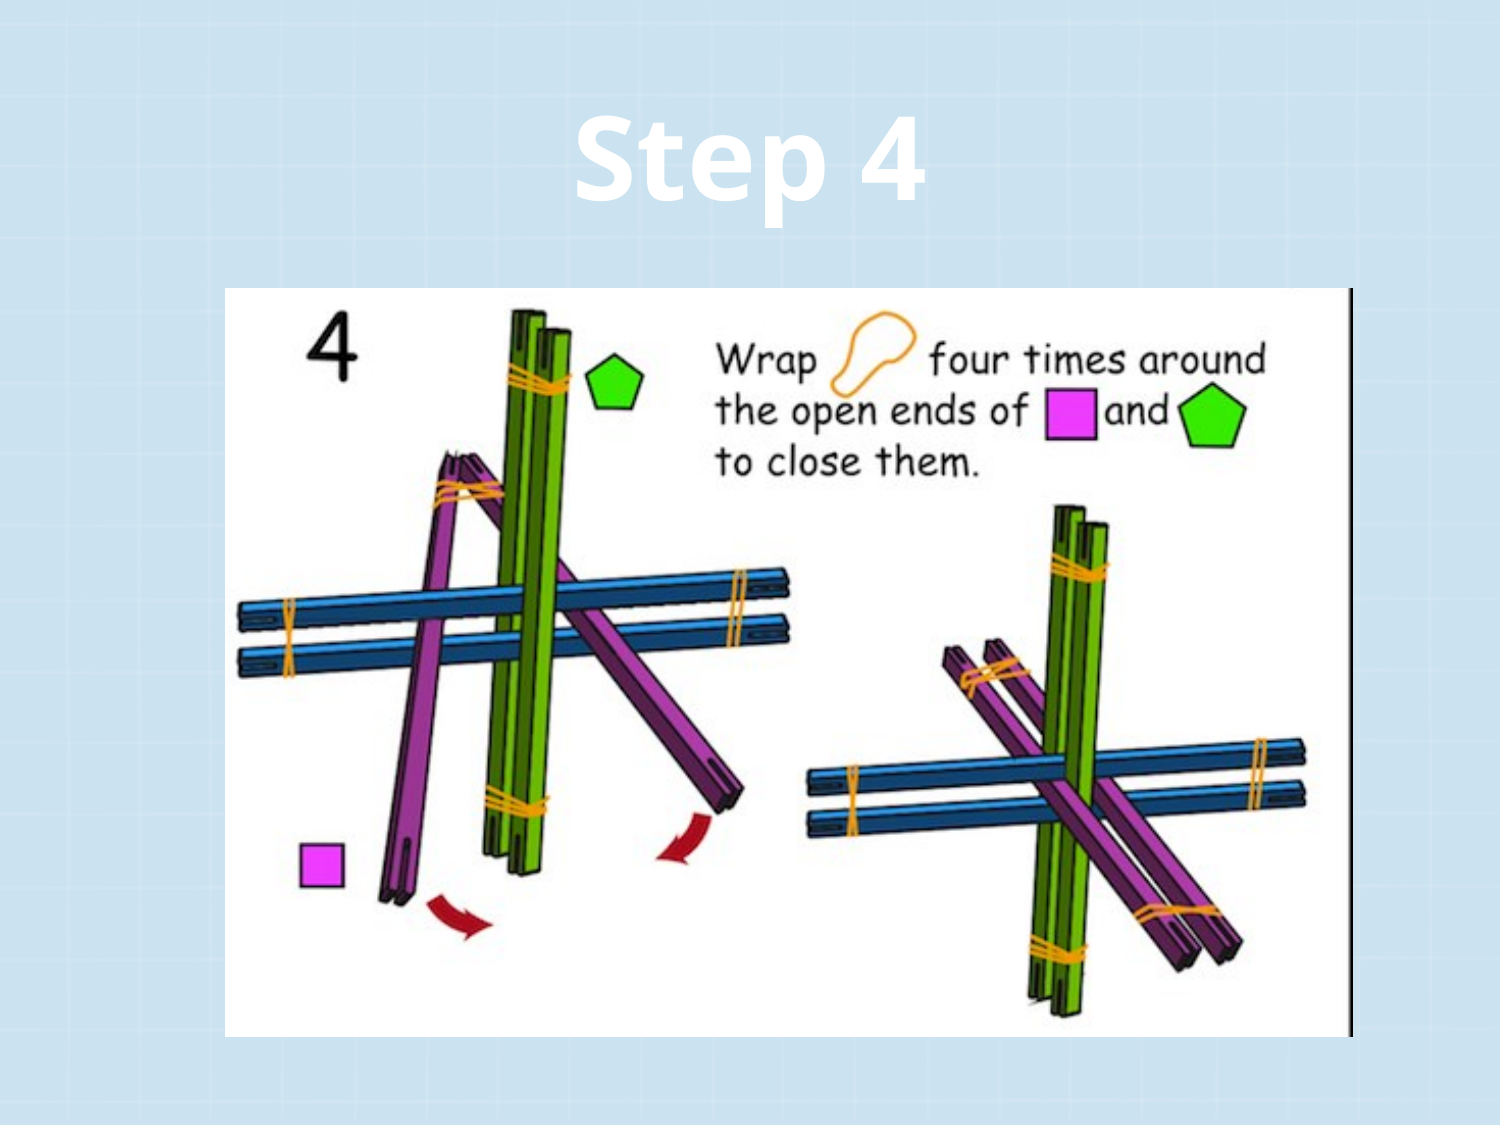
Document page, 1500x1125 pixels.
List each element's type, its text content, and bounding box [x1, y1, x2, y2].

picture [0, 0, 1500, 1125]
title Step 4 [127, 17, 1372, 289]
